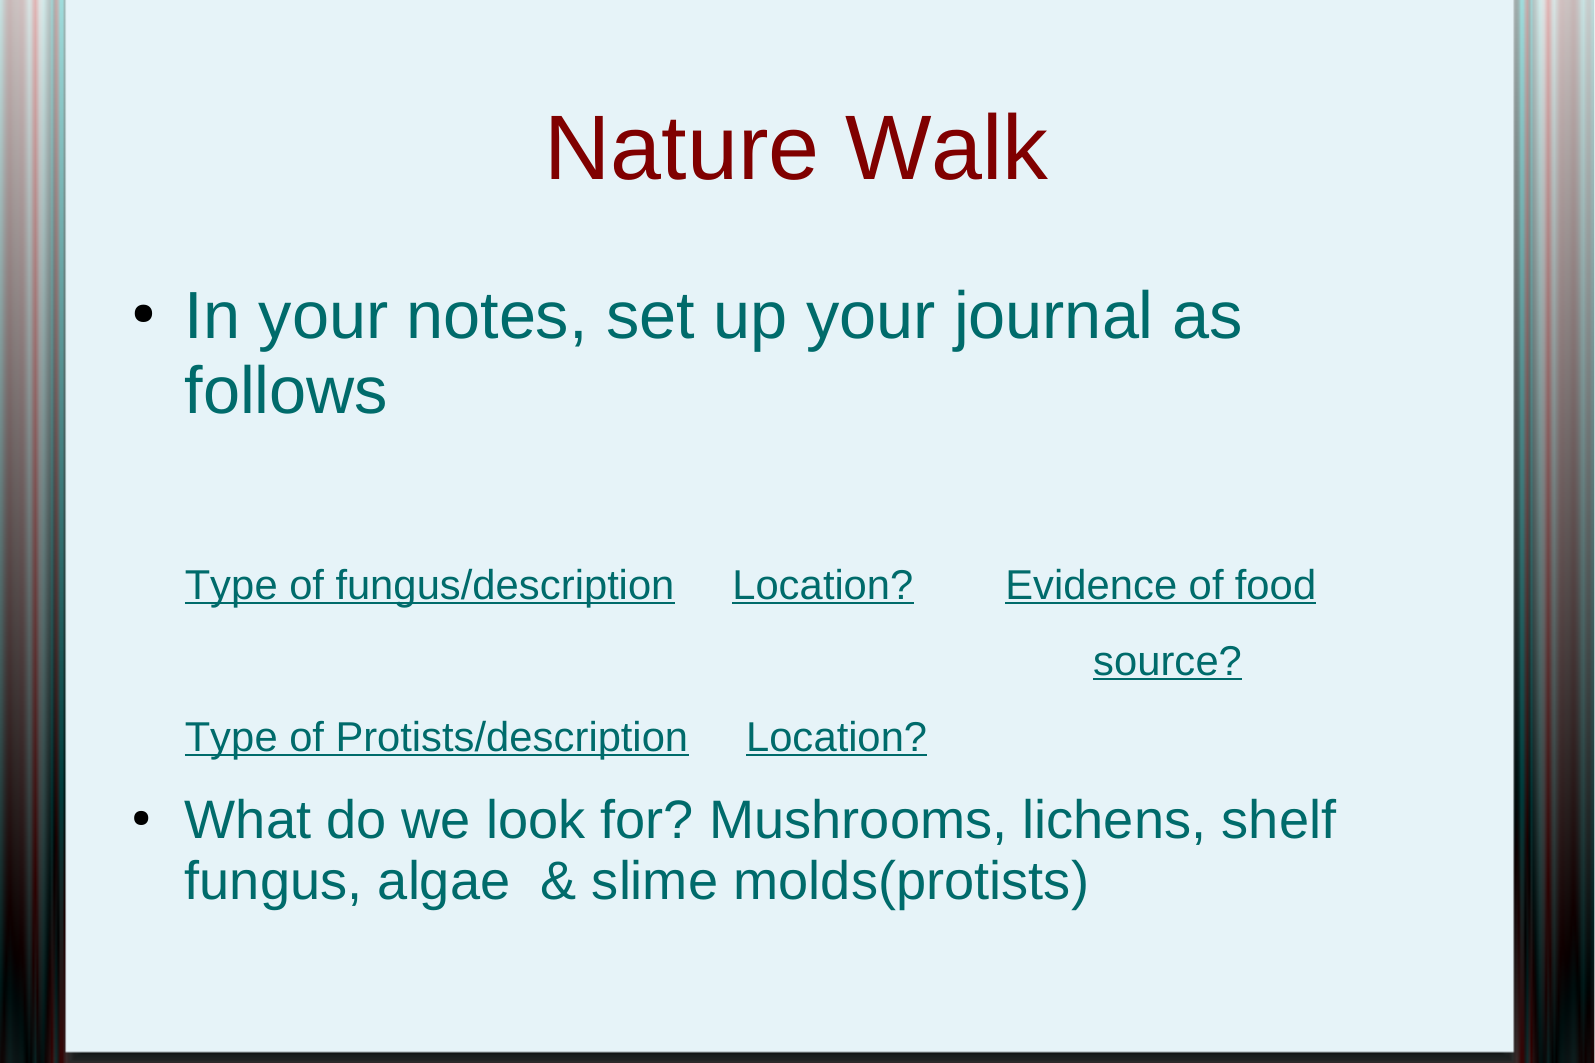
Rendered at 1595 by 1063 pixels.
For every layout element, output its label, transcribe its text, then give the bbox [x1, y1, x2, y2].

title Nature Walk [113, 75, 1481, 220]
list In your notes, set up your journal as follows Type of fungus/description Location? Evidence of food source? Type of Protists/description Location? What do we look for? Mushrooms, lichens, shelf fungus, algae & slime molds(protists) [113, 278, 1453, 912]
picture [0, 0, 1595, 1063]
